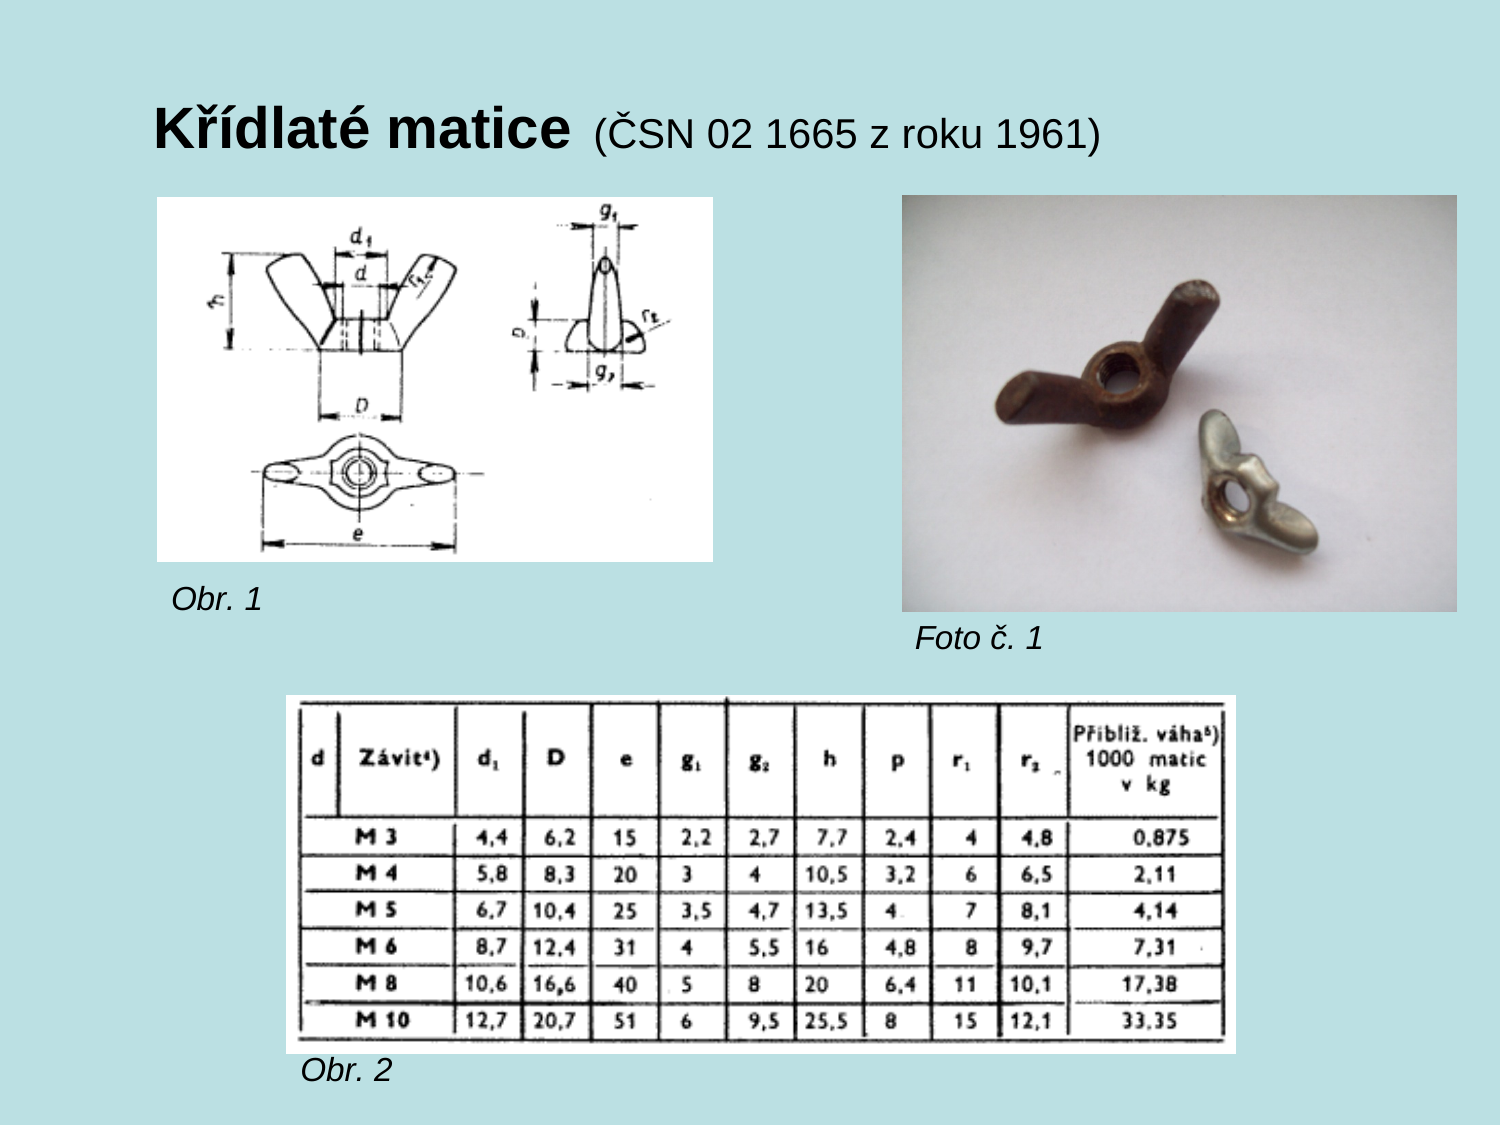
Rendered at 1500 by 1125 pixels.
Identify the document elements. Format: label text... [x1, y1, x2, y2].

text_box Křídlaté matice (ČSN 02 1665 z roku 1961) [139, 82, 1196, 169]
picture [902, 195, 1457, 612]
text_box Obr. 1 [156, 569, 296, 625]
text_box Obr. 2 [285, 1039, 426, 1096]
text_box Foto č. 1 [900, 608, 1072, 665]
picture [157, 197, 713, 562]
picture [286, 695, 1236, 1054]
